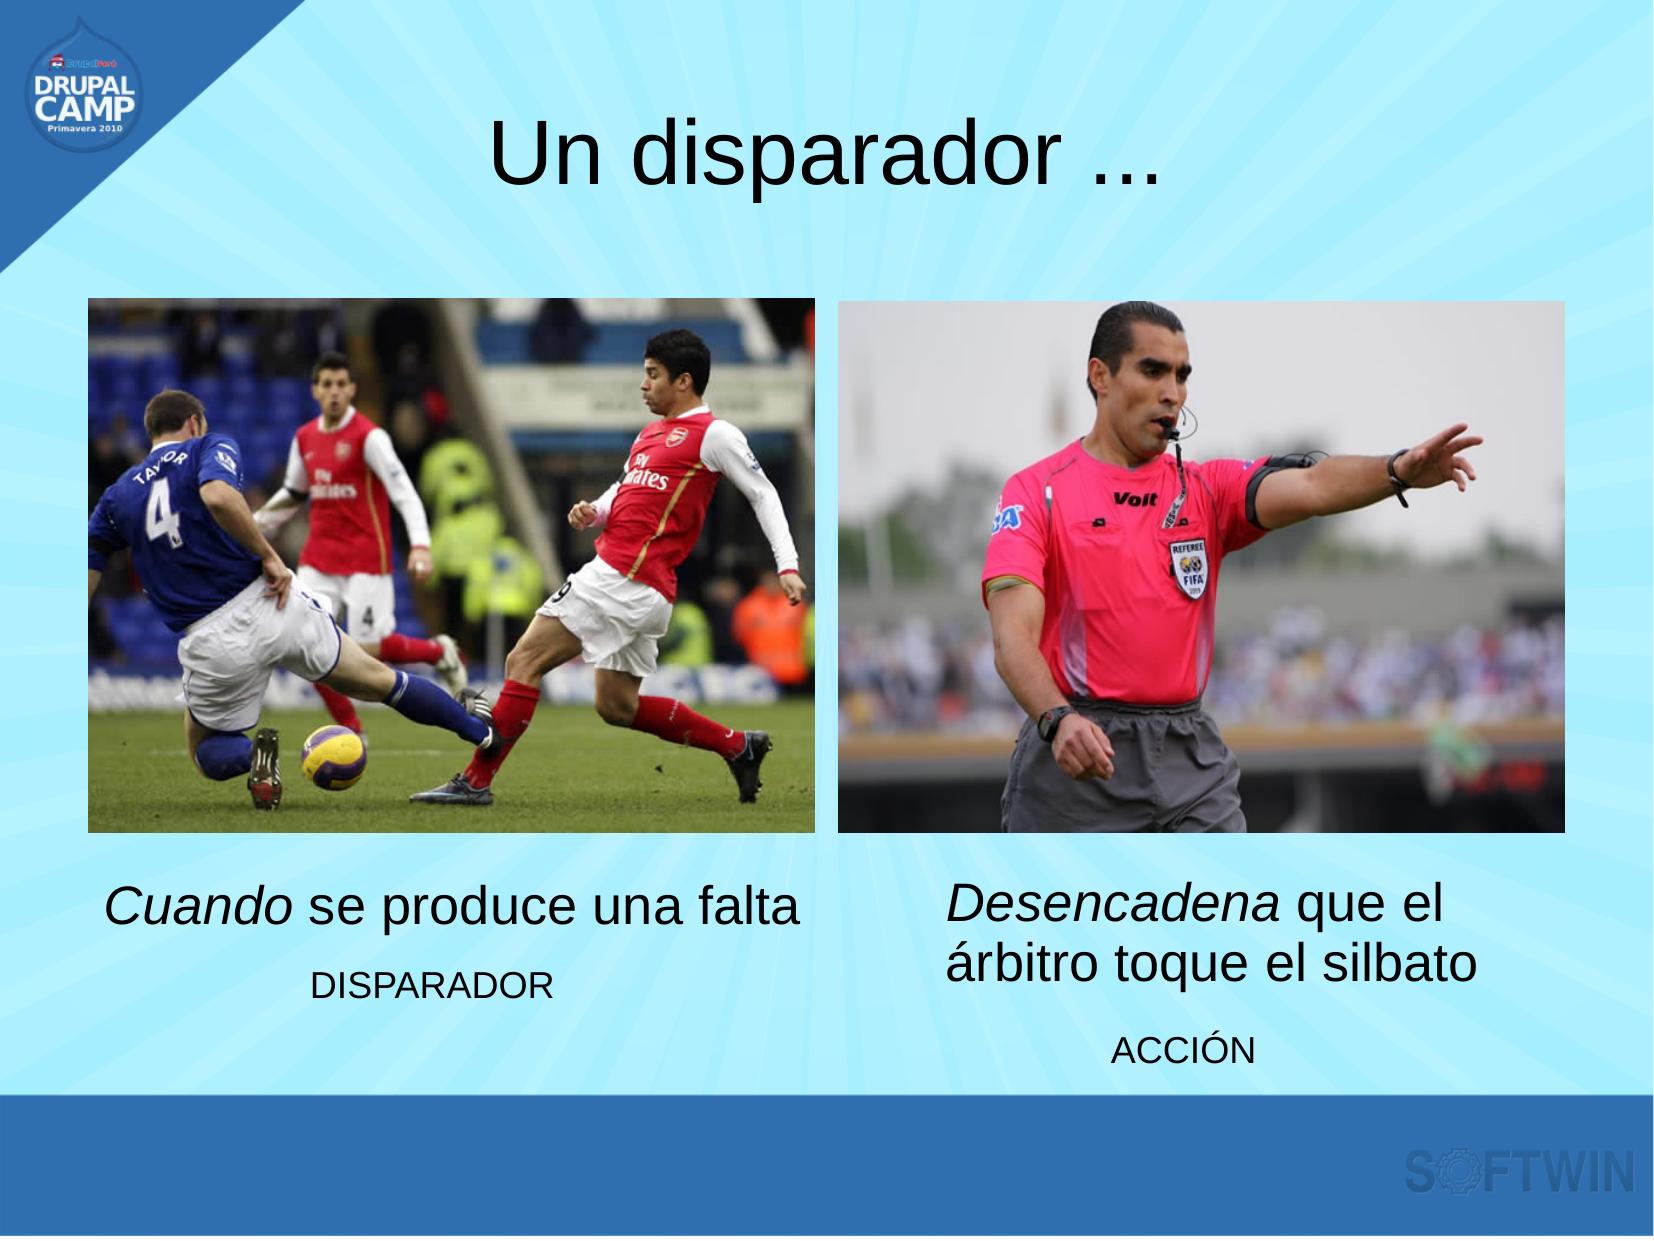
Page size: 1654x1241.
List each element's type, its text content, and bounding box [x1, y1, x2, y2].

text_box Cuando se produce una falta [88, 868, 816, 952]
text_box DISPARADOR [295, 956, 570, 1046]
title Un disparador ... [82, 49, 1571, 257]
text_box Desencadena que el árbitro toque el silbato [931, 864, 1536, 1016]
text_box ACCIÓN [1096, 1022, 1271, 1114]
picture [0, 0, 1654, 1236]
